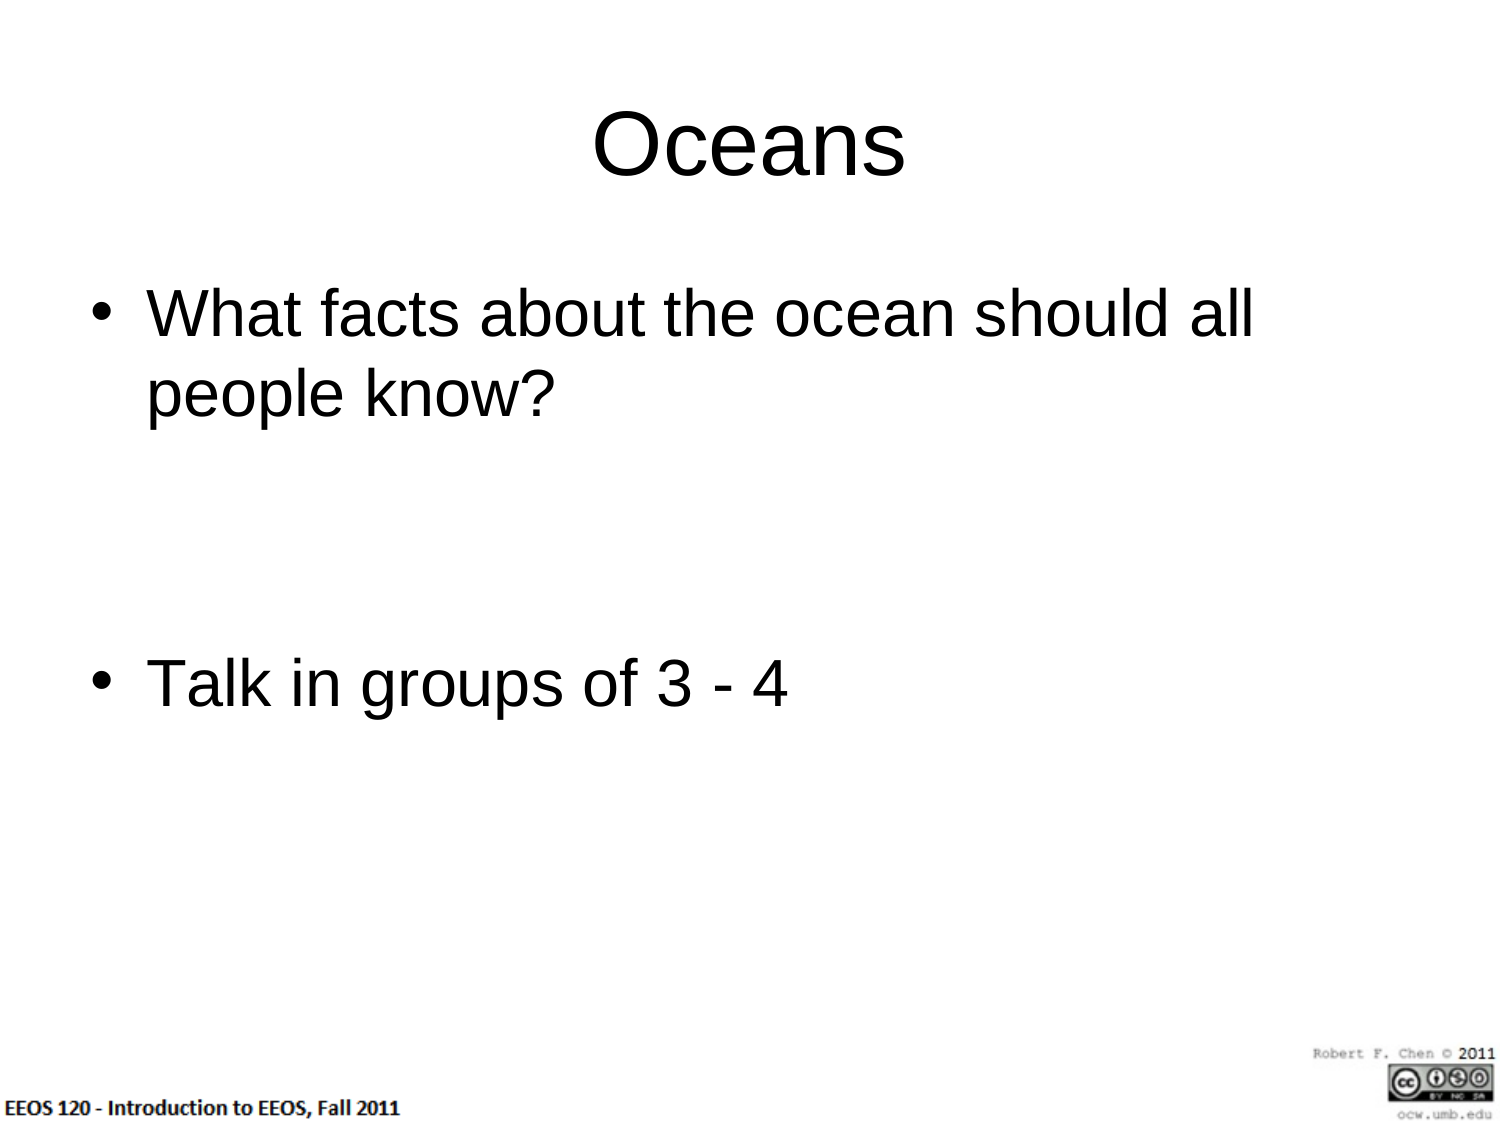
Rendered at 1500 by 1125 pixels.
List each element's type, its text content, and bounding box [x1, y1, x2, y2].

list What facts about the ocean should all people know? Talk in groups of 3 - 4 [75, 262, 1426, 1006]
title Oceans [75, 45, 1426, 233]
picture [1304, 1042, 1500, 1125]
picture [0, 1090, 405, 1125]
